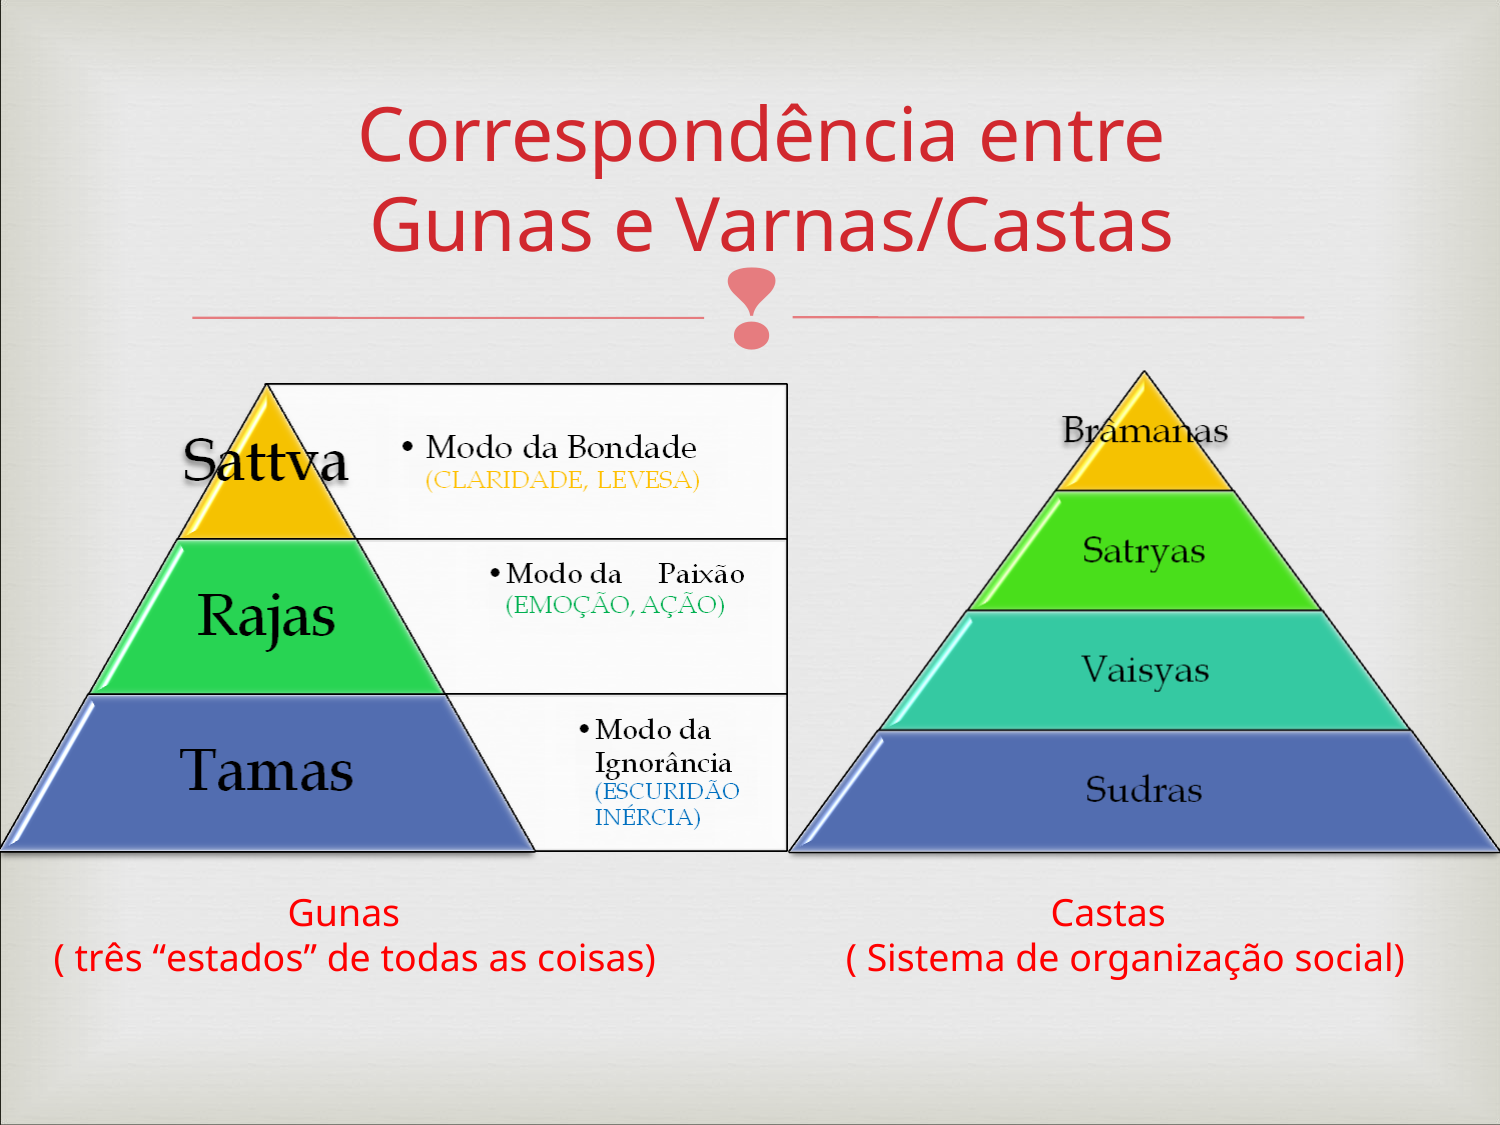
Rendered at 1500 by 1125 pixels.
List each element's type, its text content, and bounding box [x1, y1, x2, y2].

picture [0, 0, 1500, 1125]
title Correspondência entre Gunas e Varnas/Castas [135, 79, 1409, 275]
text_box Gunas ( três “estados” de todas as coisas) [38, 881, 672, 987]
text_box [0, 378, 779, 866]
text_box Castas ( Sistema de organização social) [831, 881, 1421, 987]
